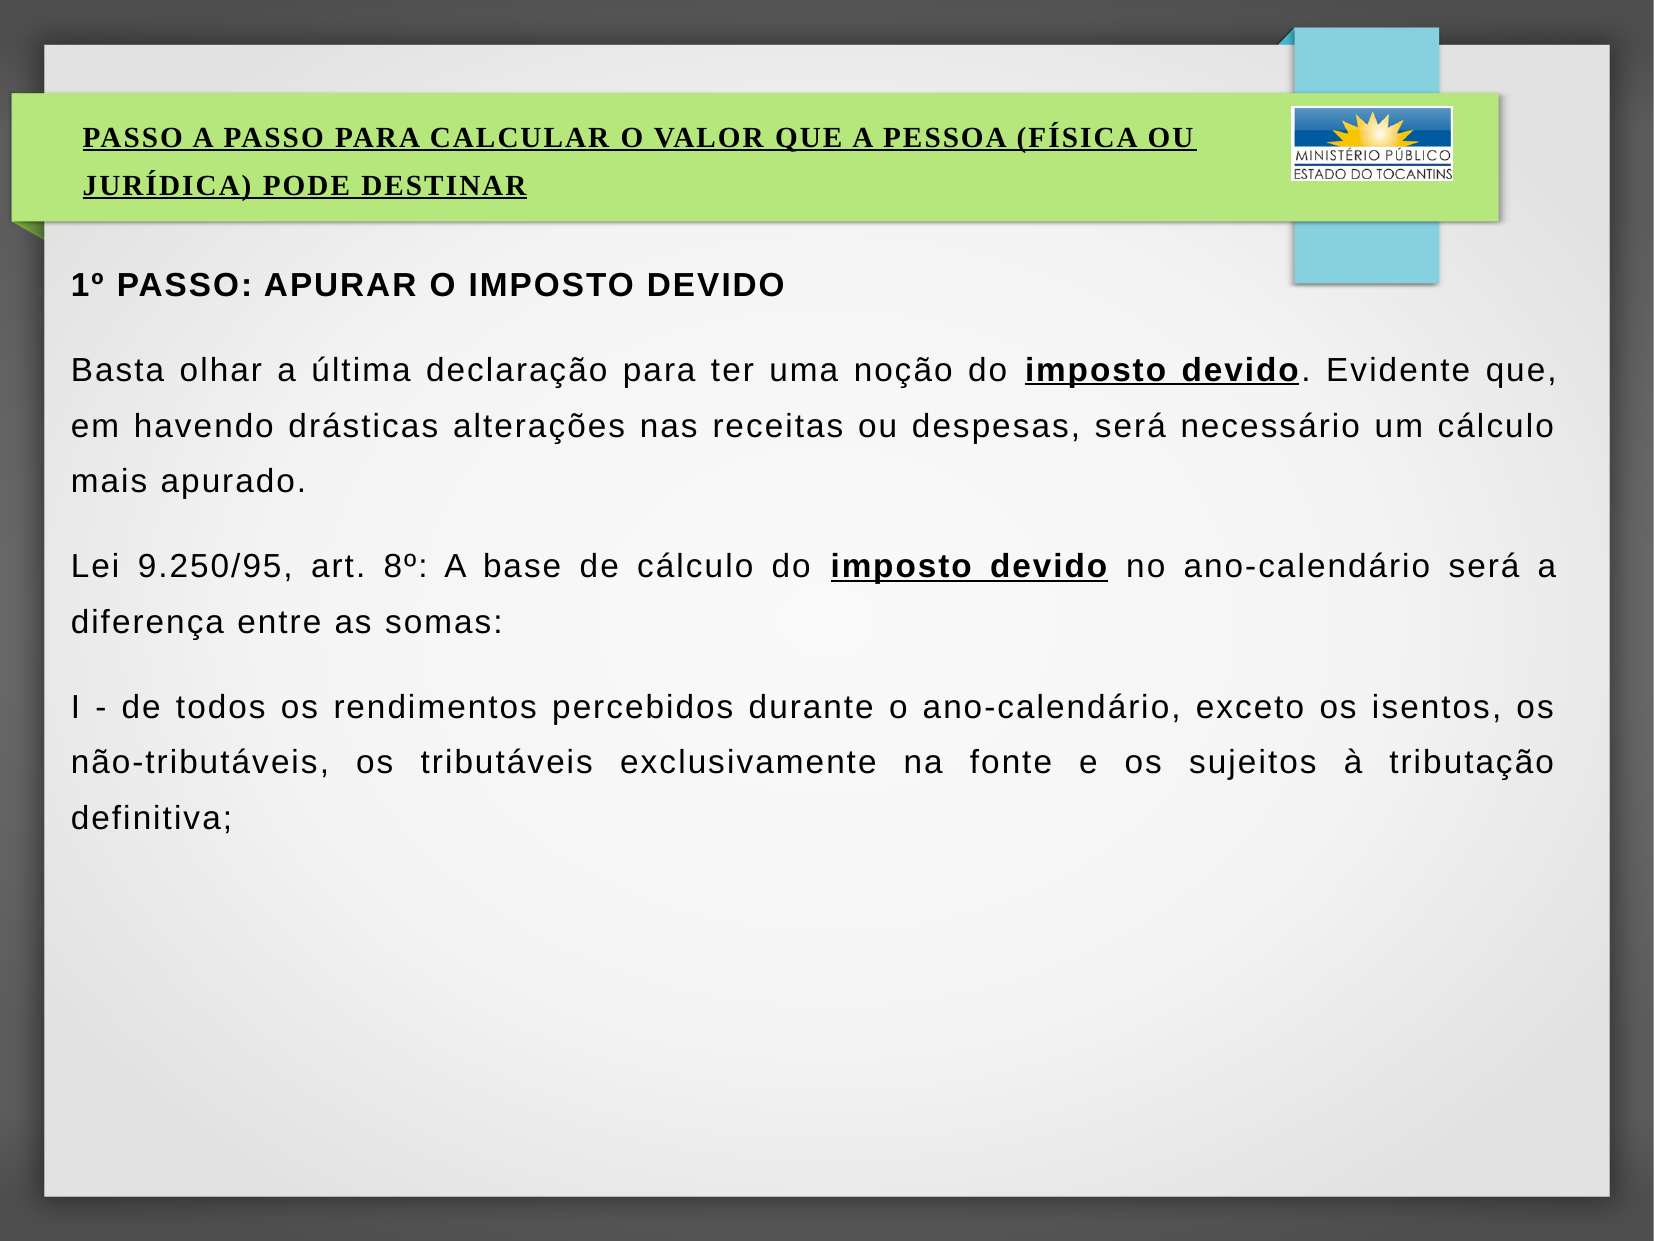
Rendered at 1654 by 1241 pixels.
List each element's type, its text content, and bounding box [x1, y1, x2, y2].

list 1º PASSO: APURAR O IMPOSTO DEVIDO Basta olhar a última declaração para ter uma noção do imposto devido. Evidente que, em havendo drásticas alterações nas receitas ou despesas, será necessário um cálculo mais apurado. Lei 9.250/95, art. 8º: A base de cálculo do imposto devido no ano-calendário será a diferença entre as somas: I - de todos os rendimentos percebidos durante o ano-calendário, exceto os isentos, os não-tributáveis, os tributáveis exclusivamente na fonte e os sujeitos à tributação definitiva; [70, 248, 1560, 1134]
picture [0, 0, 1654, 1241]
title PASSO A PASSO PARA CALCULAR O VALOR QUE A PESSOA (FÍSICA OU JURÍDICA) PODE DESTINAR [82, 94, 1264, 213]
